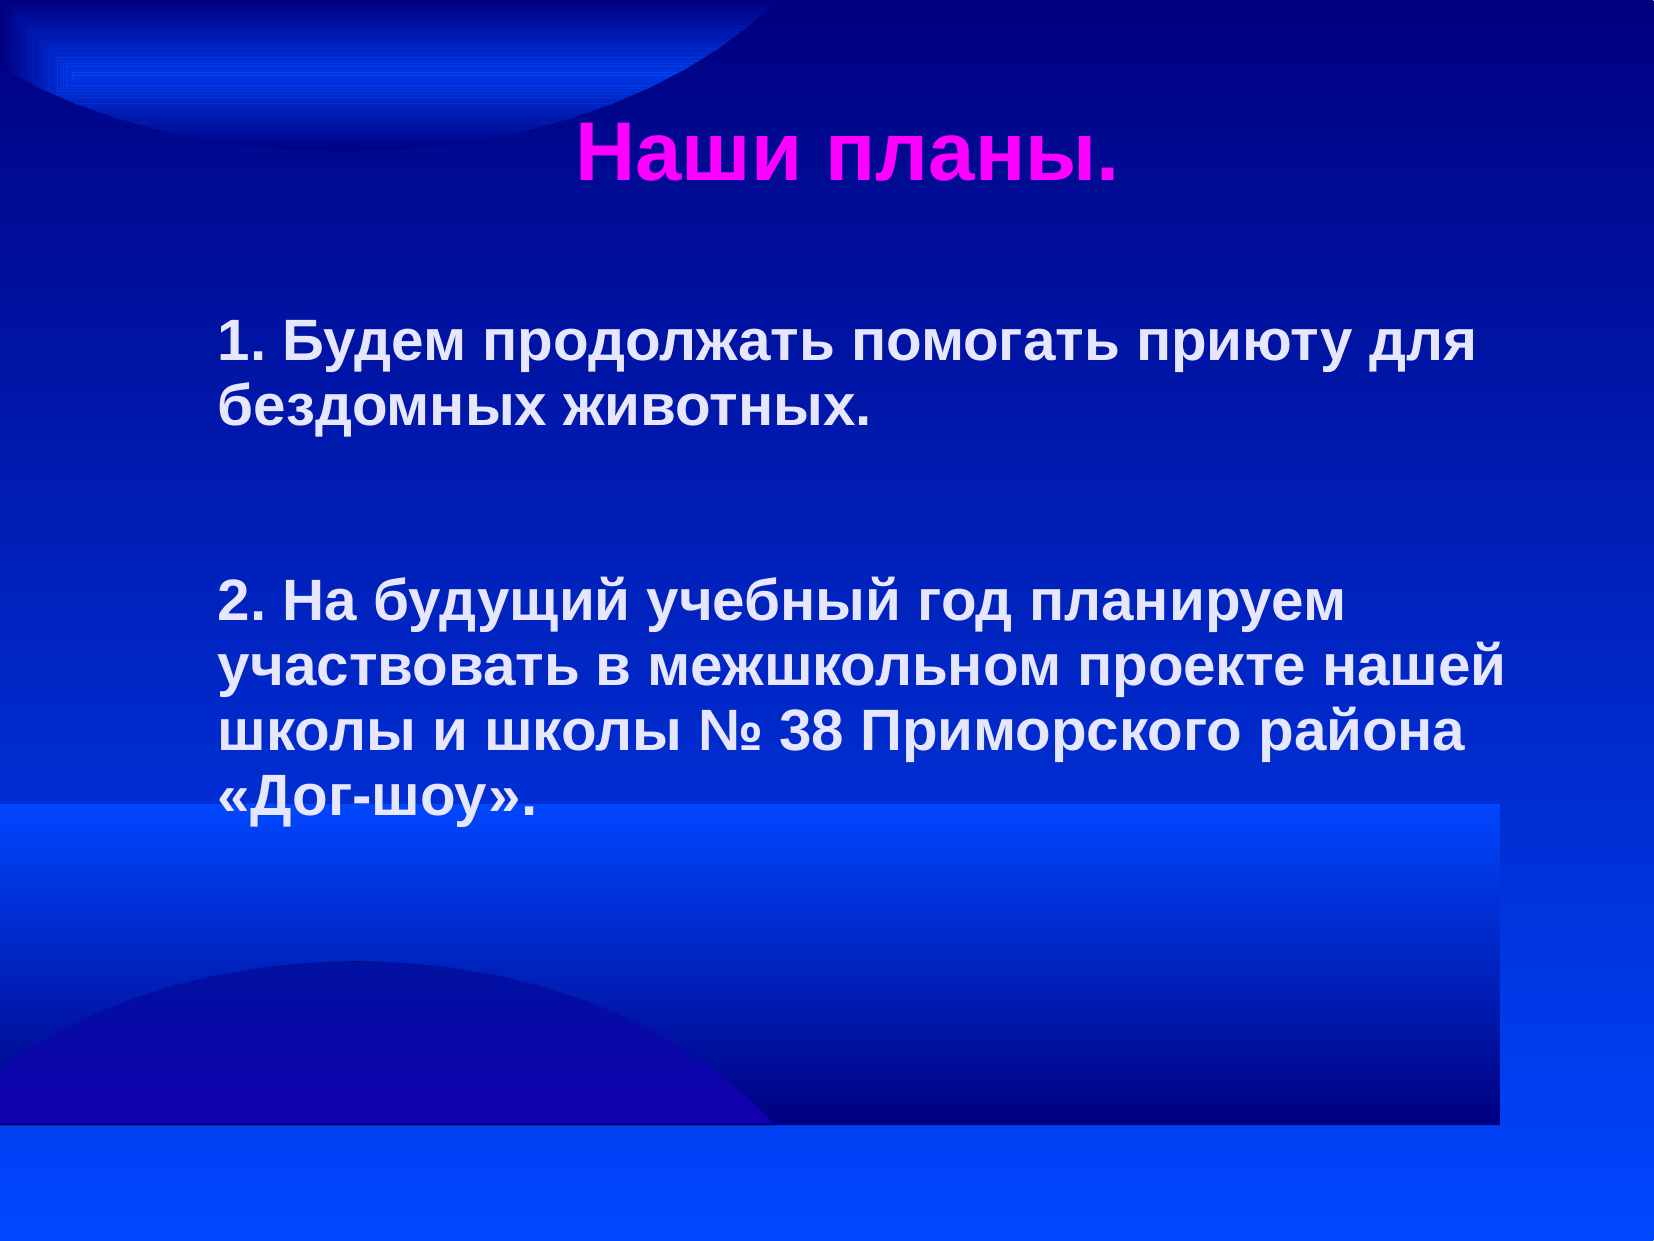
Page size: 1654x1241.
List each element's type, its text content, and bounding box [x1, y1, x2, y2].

text_box Наши планы. [561, 97, 1654, 206]
text_box 1. Будем продолжать помогать приюту для бездомных животных. 2. На будущий учебный год планируем участвовать в межшкольном проекте нашей школы и школы № 38 Приморского района «Дог-шоу». [203, 300, 1562, 848]
